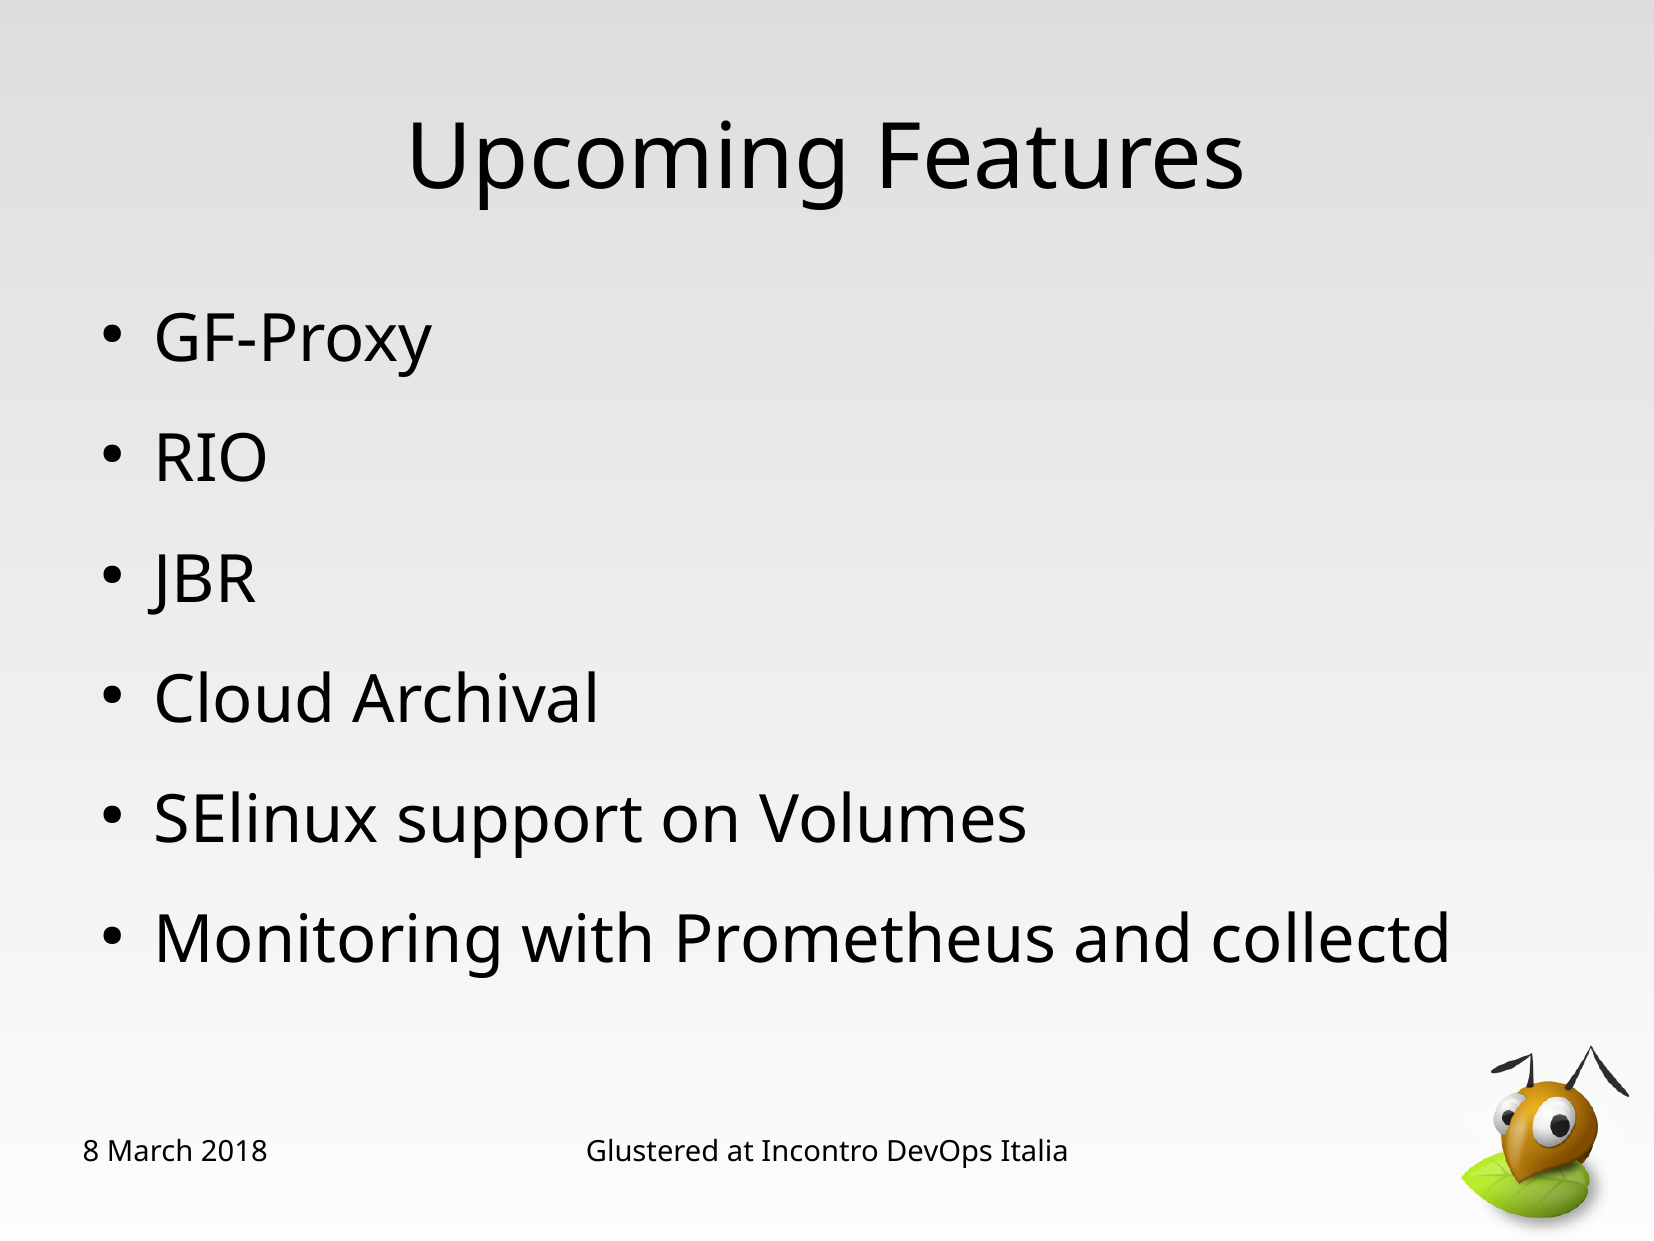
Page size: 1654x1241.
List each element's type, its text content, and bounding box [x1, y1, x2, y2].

list GF-Proxy RIO JBR Cloud Archival SElinux support on Volumes Monitoring with Prometheus and collectd [82, 290, 1571, 1010]
picture [1432, 1037, 1654, 1241]
title Upcoming Features [82, 49, 1571, 257]
